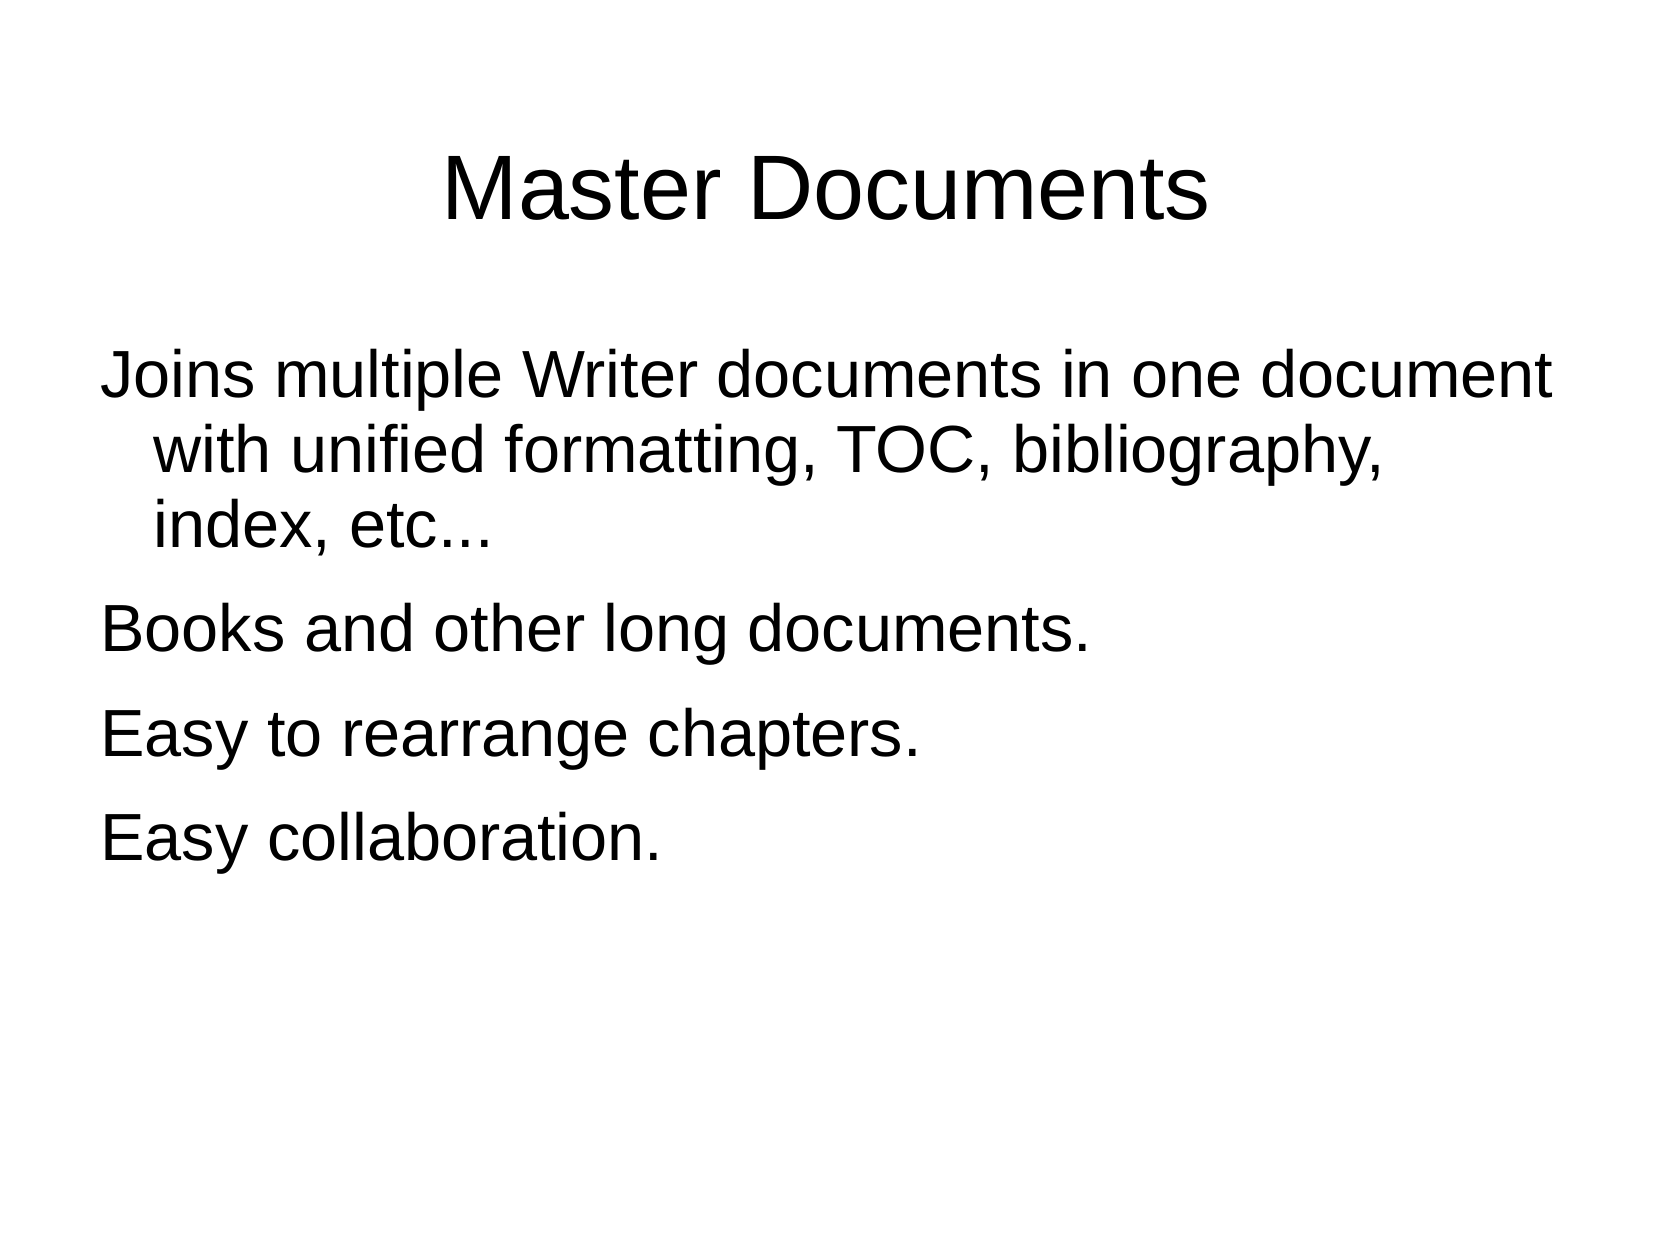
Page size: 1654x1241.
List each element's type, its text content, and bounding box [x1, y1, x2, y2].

list Joins multiple Writer documents in one document with unified formatting, TOC, bibliography, index, etc... Books and other long documents. Easy to rearrange chapters. Easy collaboration. [82, 337, 1571, 1094]
title Master Documents [82, 75, 1571, 301]
